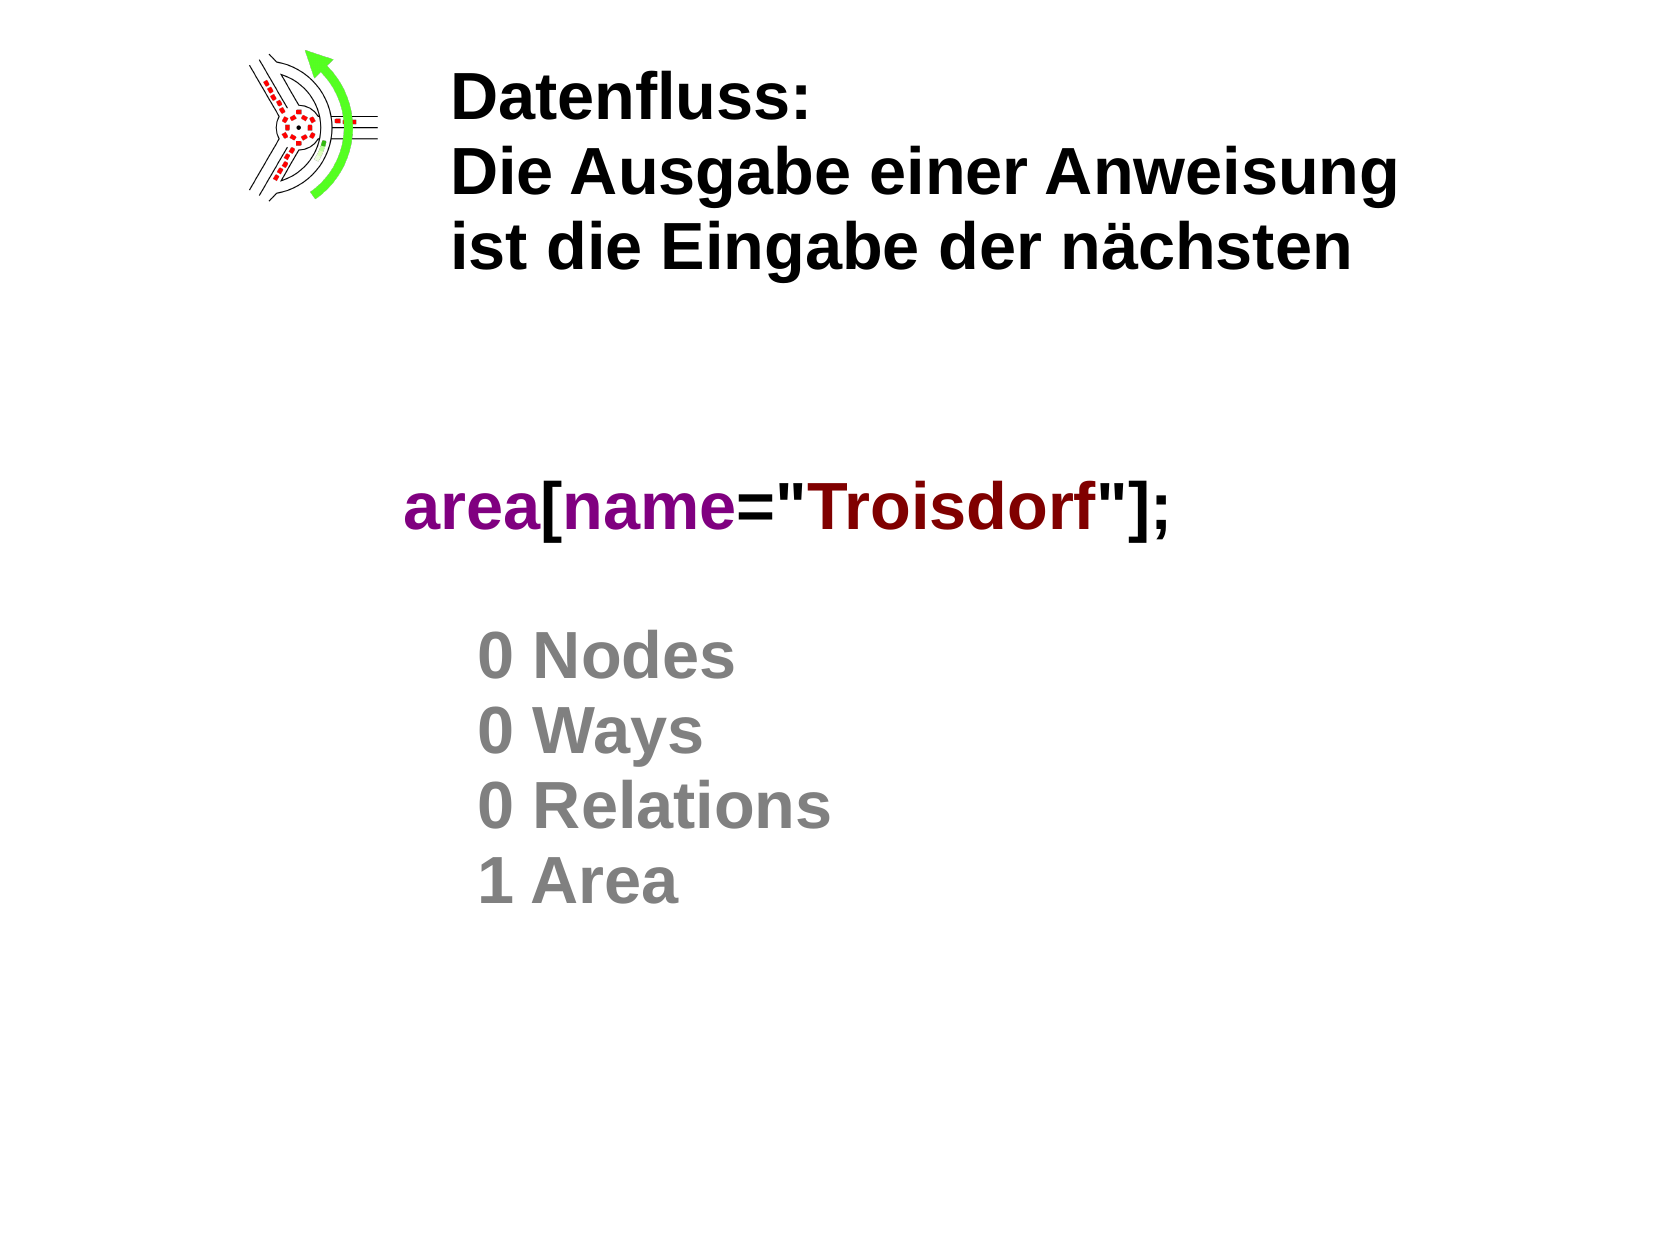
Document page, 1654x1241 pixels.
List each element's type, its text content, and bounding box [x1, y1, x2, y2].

text_box area[name="Troisdorf"]; 0 Nodes 0 Ways 0 Relations 1 Area [388, 461, 1276, 1000]
text_box Datenfluss: Die Ausgabe einer Anweisung ist die Eingabe der nächsten [435, 52, 1418, 292]
picture [232, 49, 390, 206]
